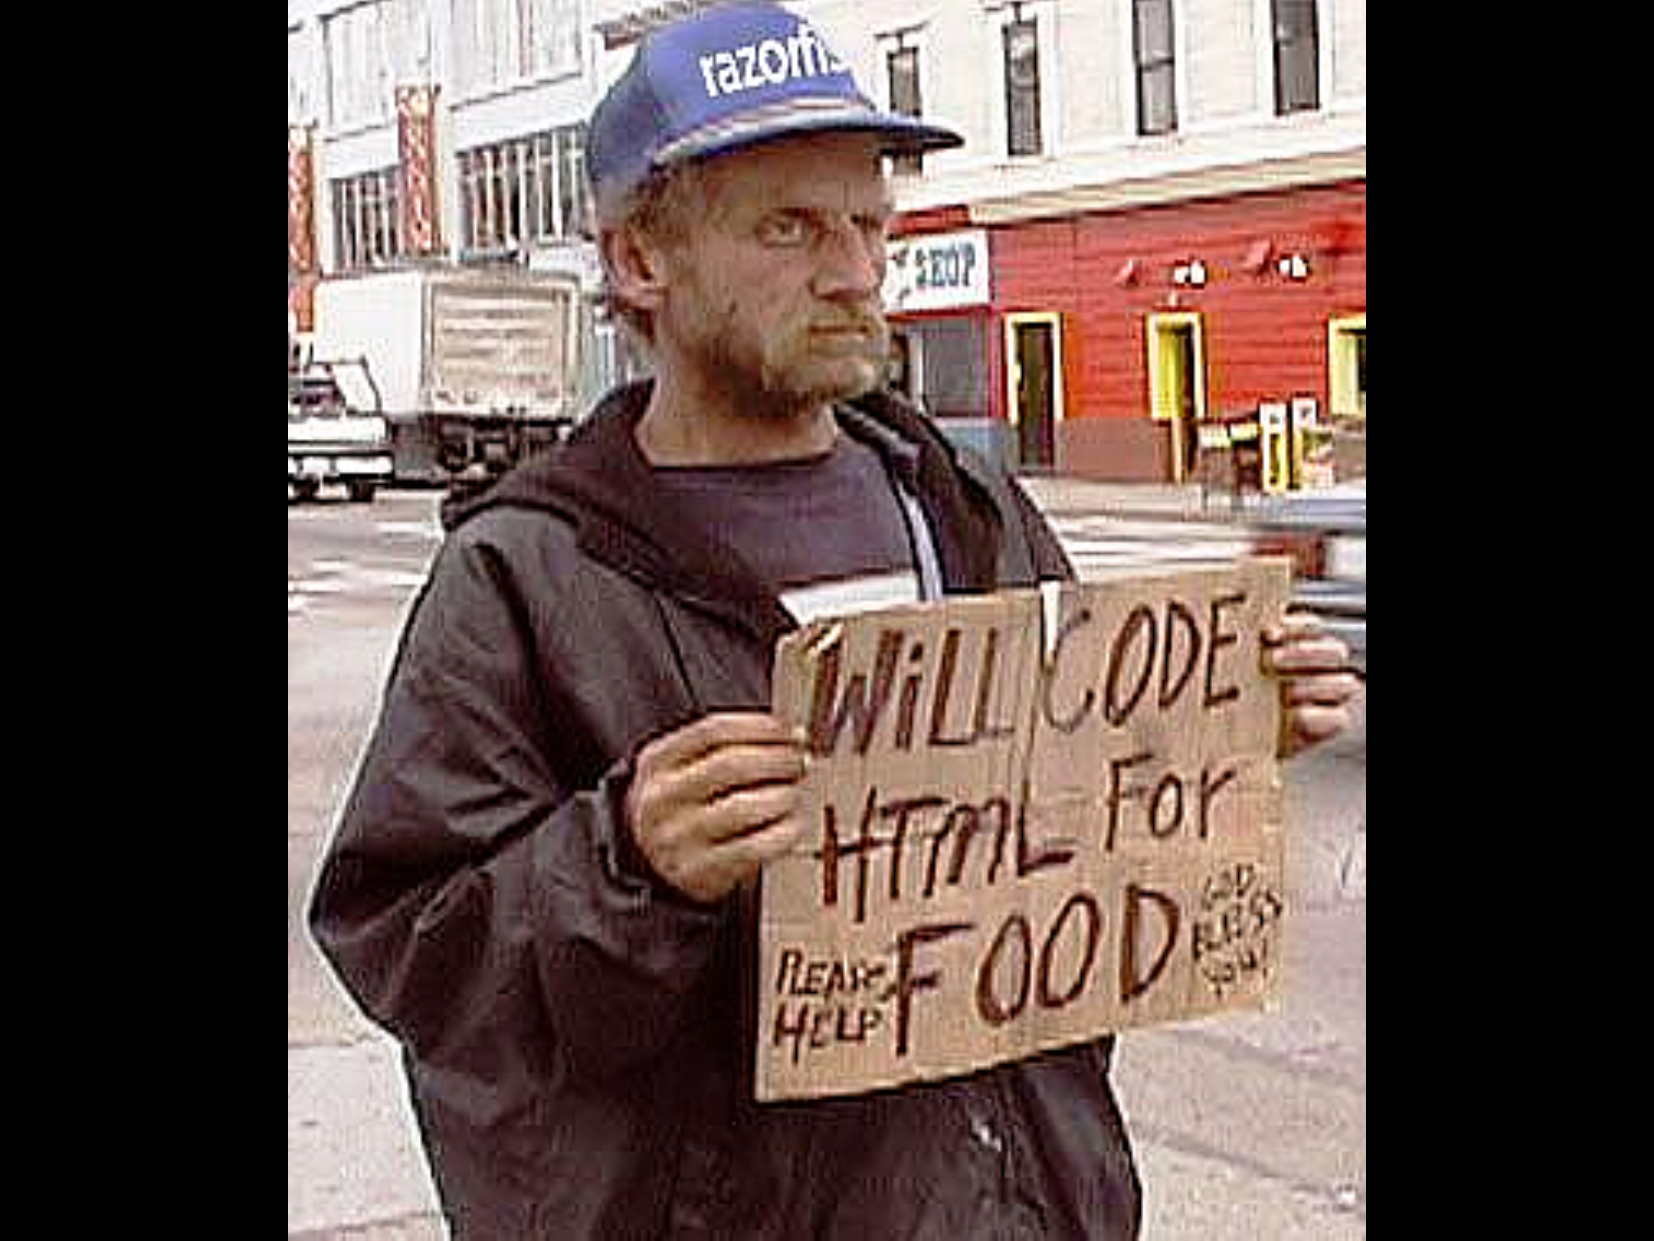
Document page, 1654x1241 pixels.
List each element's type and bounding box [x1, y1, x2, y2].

picture [288, 0, 1366, 1241]
text_box [1366, 0, 1654, 1241]
text_box [683, 488, 1205, 560]
text_box [0, 0, 288, 1241]
